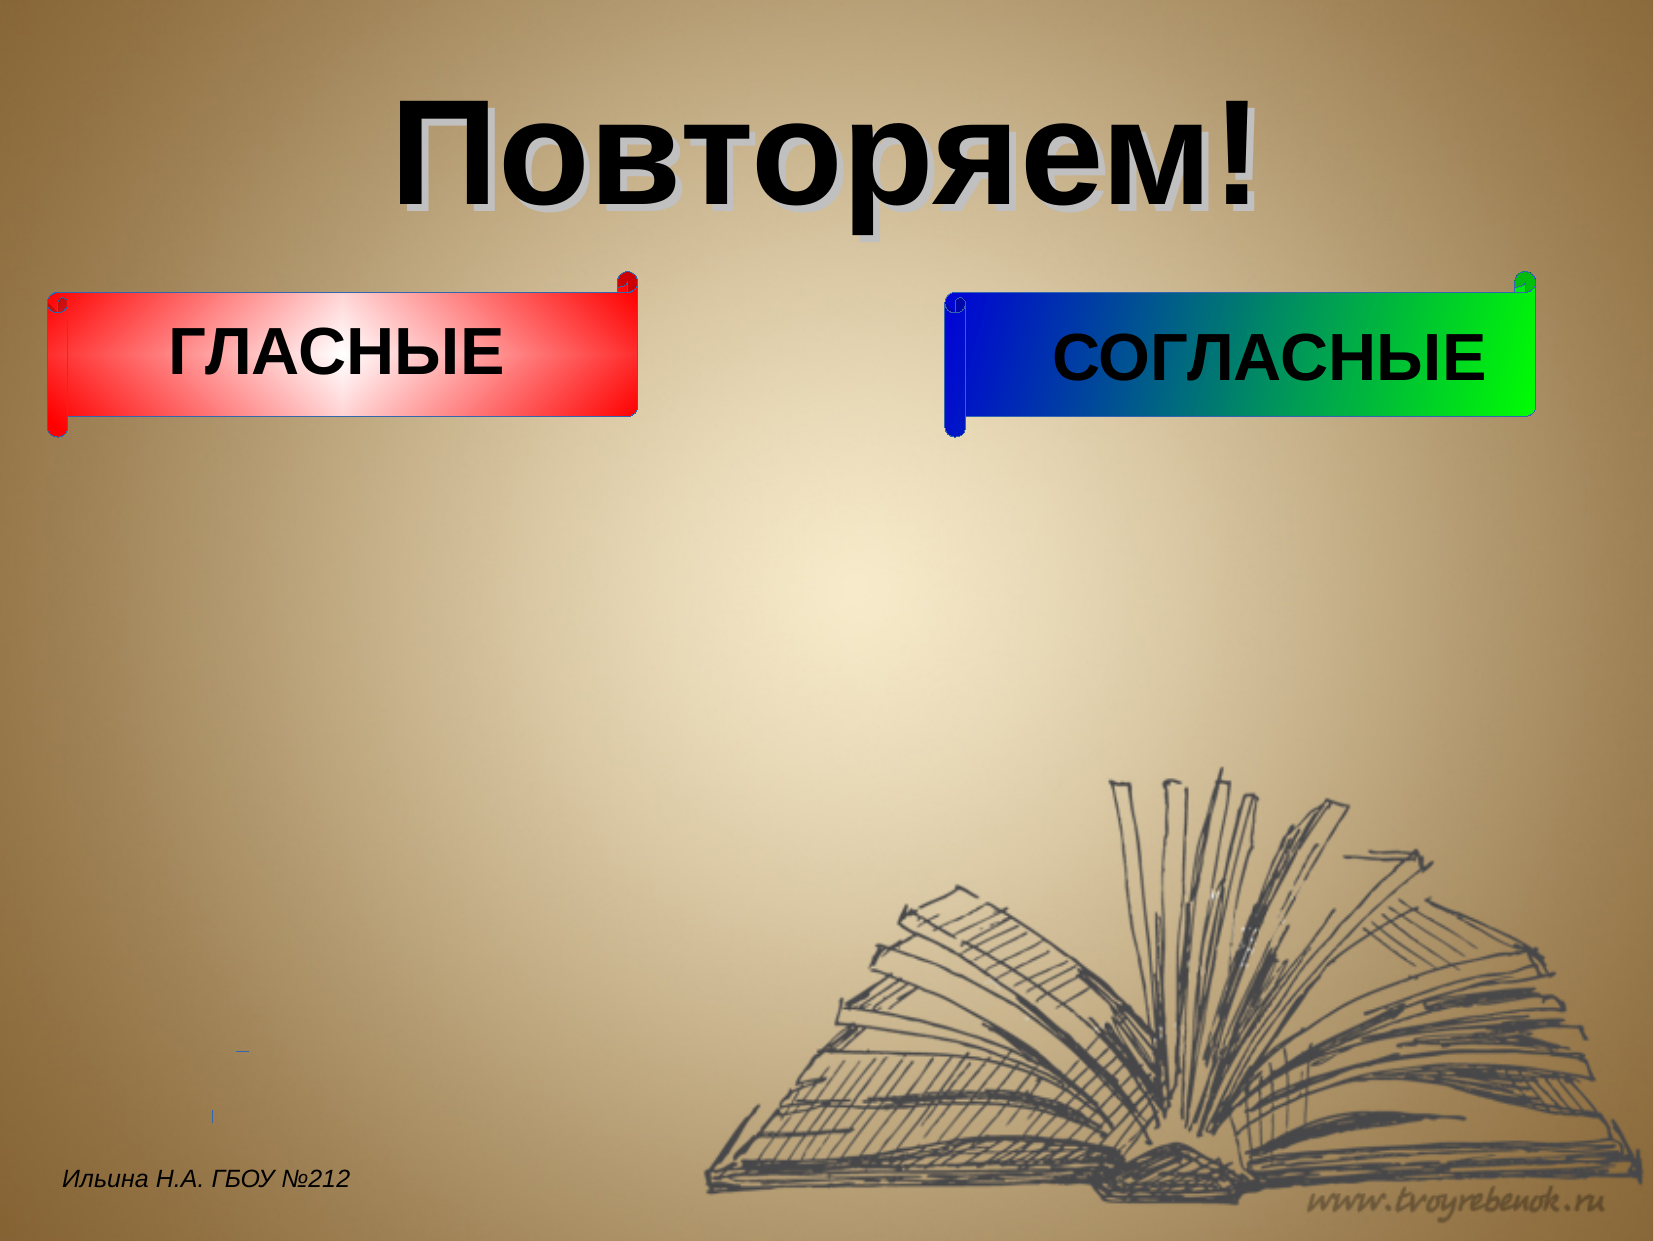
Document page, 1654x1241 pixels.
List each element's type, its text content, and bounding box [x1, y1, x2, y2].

text_box Ильина Н.А. ГБОУ №212 [47, 1157, 626, 1201]
text_box [47, 271, 638, 438]
text_box СОГЛАСНЫЕ [1039, 295, 1501, 419]
subtitle ГЛАСНЫЕ [82, 290, 591, 414]
text_box [1282, 271, 1536, 417]
picture [0, 0, 1654, 1241]
title Повторяем! [82, 49, 1571, 257]
text_box [944, 292, 1251, 438]
